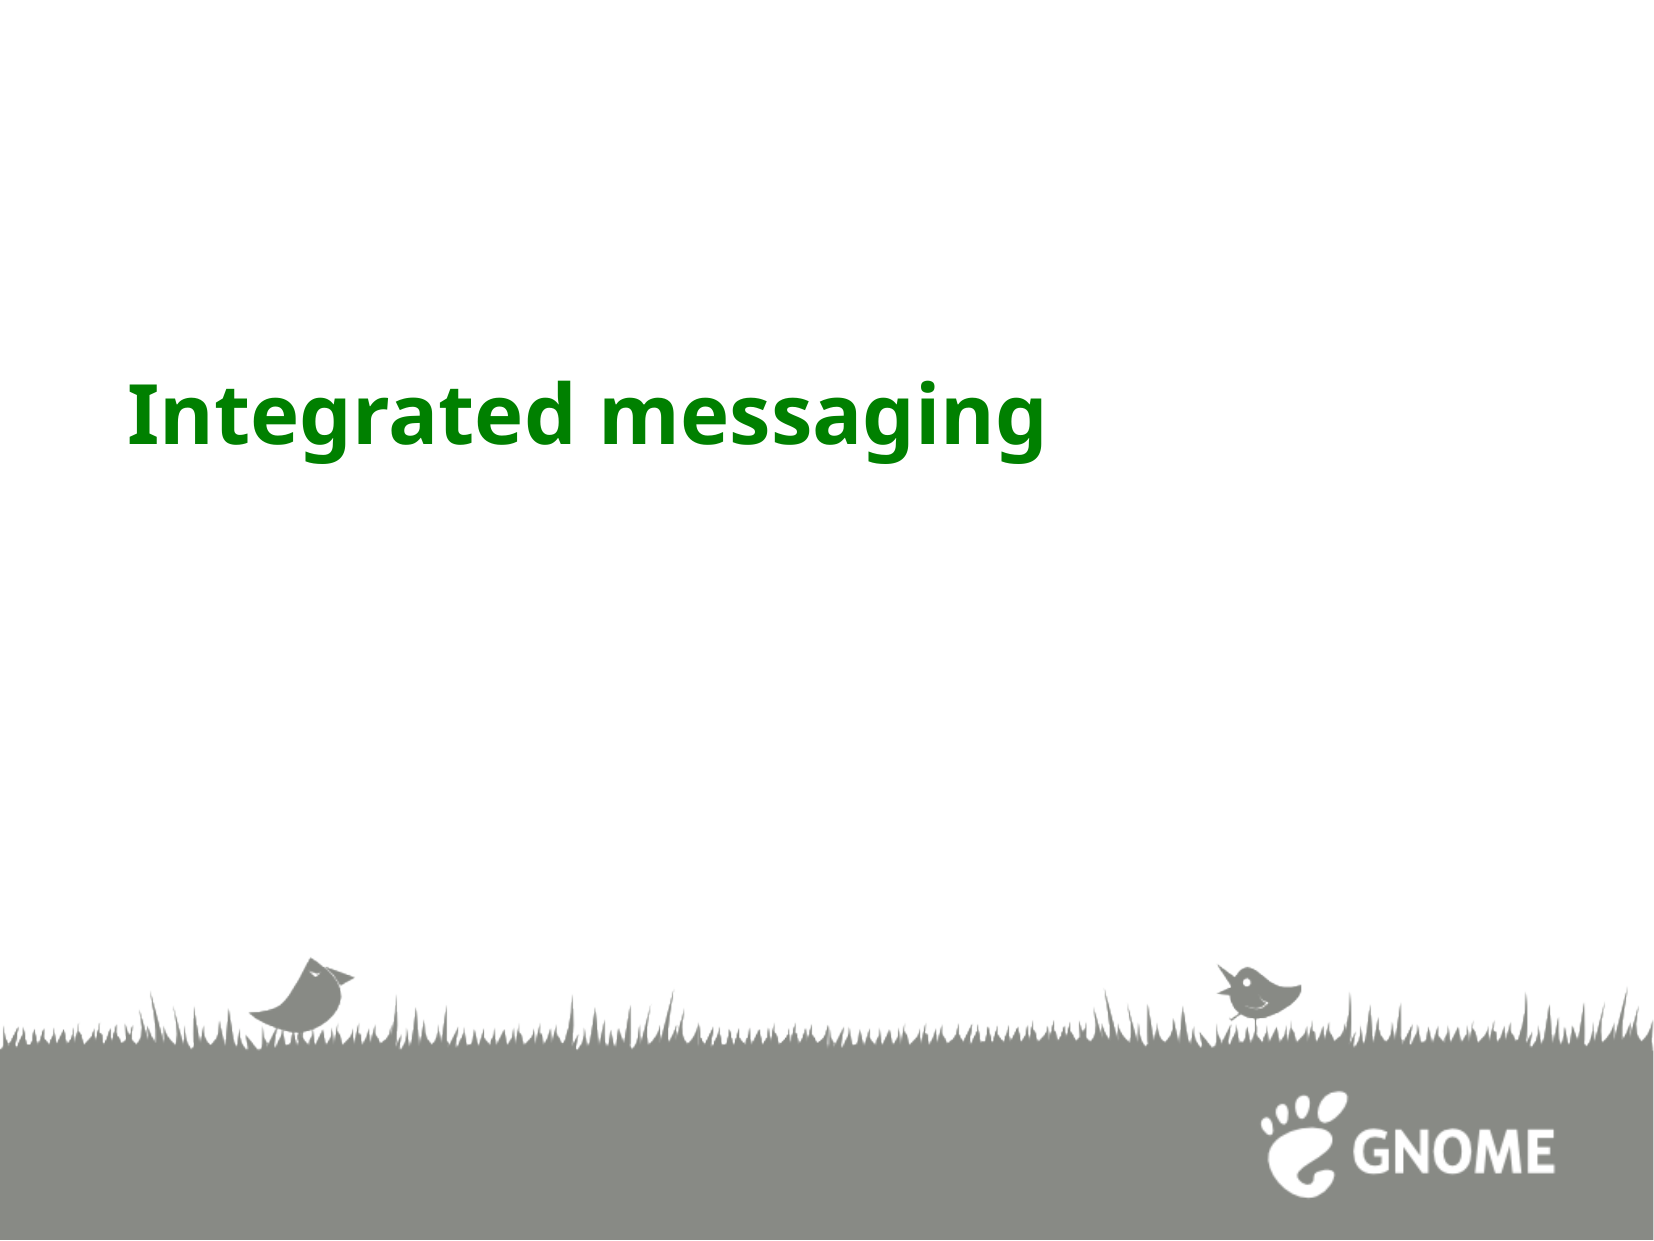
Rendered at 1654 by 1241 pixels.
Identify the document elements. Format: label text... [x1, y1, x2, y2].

text_box Integrated messaging [112, 348, 1276, 476]
picture [0, 0, 1654, 1241]
